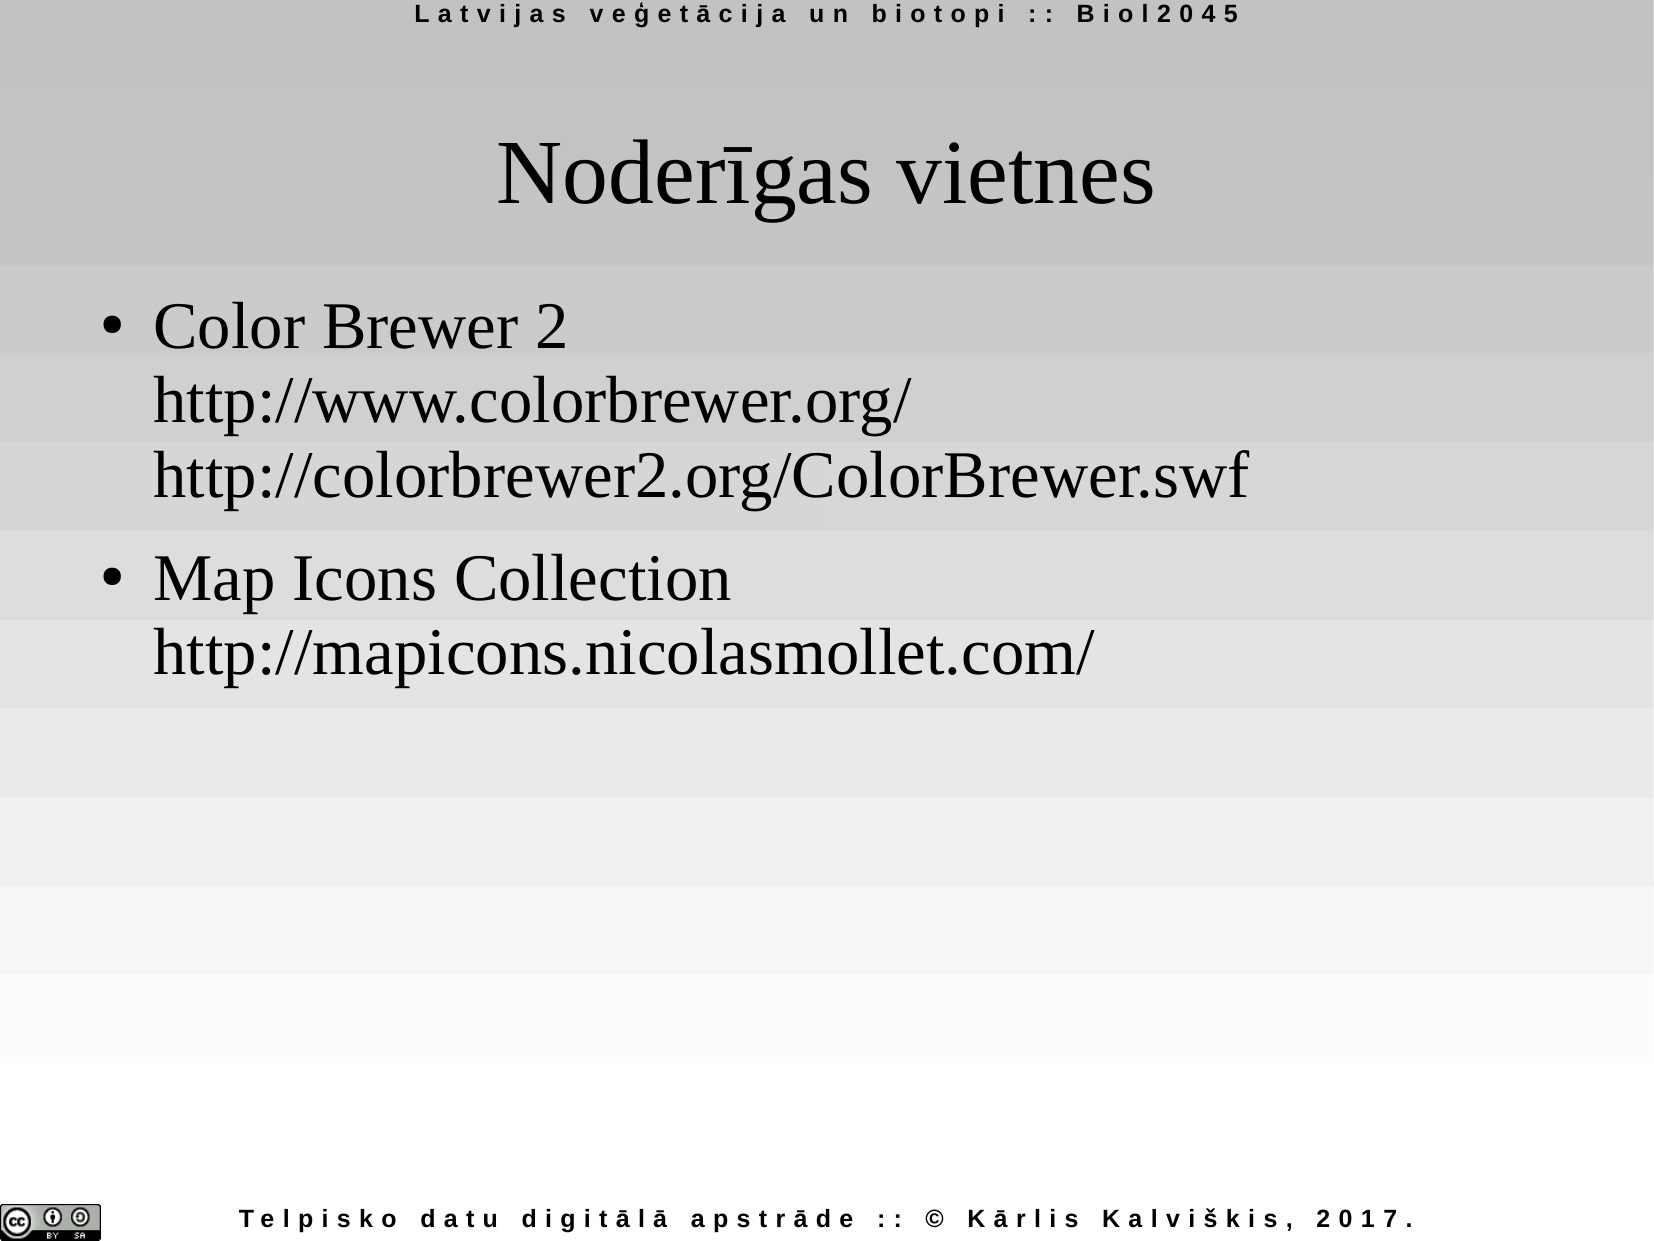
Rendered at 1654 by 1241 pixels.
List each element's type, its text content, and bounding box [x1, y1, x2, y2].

title Noderīgas vietnes [29, 49, 1625, 296]
list Color Brewer 2 http://www.colorbrewer.org/ http://colorbrewer2.org/ColorBrewer.swf Map Icons Collection http://mapicons.nicolasmollet.com/ [82, 289, 1571, 1113]
picture [0, 0, 1654, 1241]
